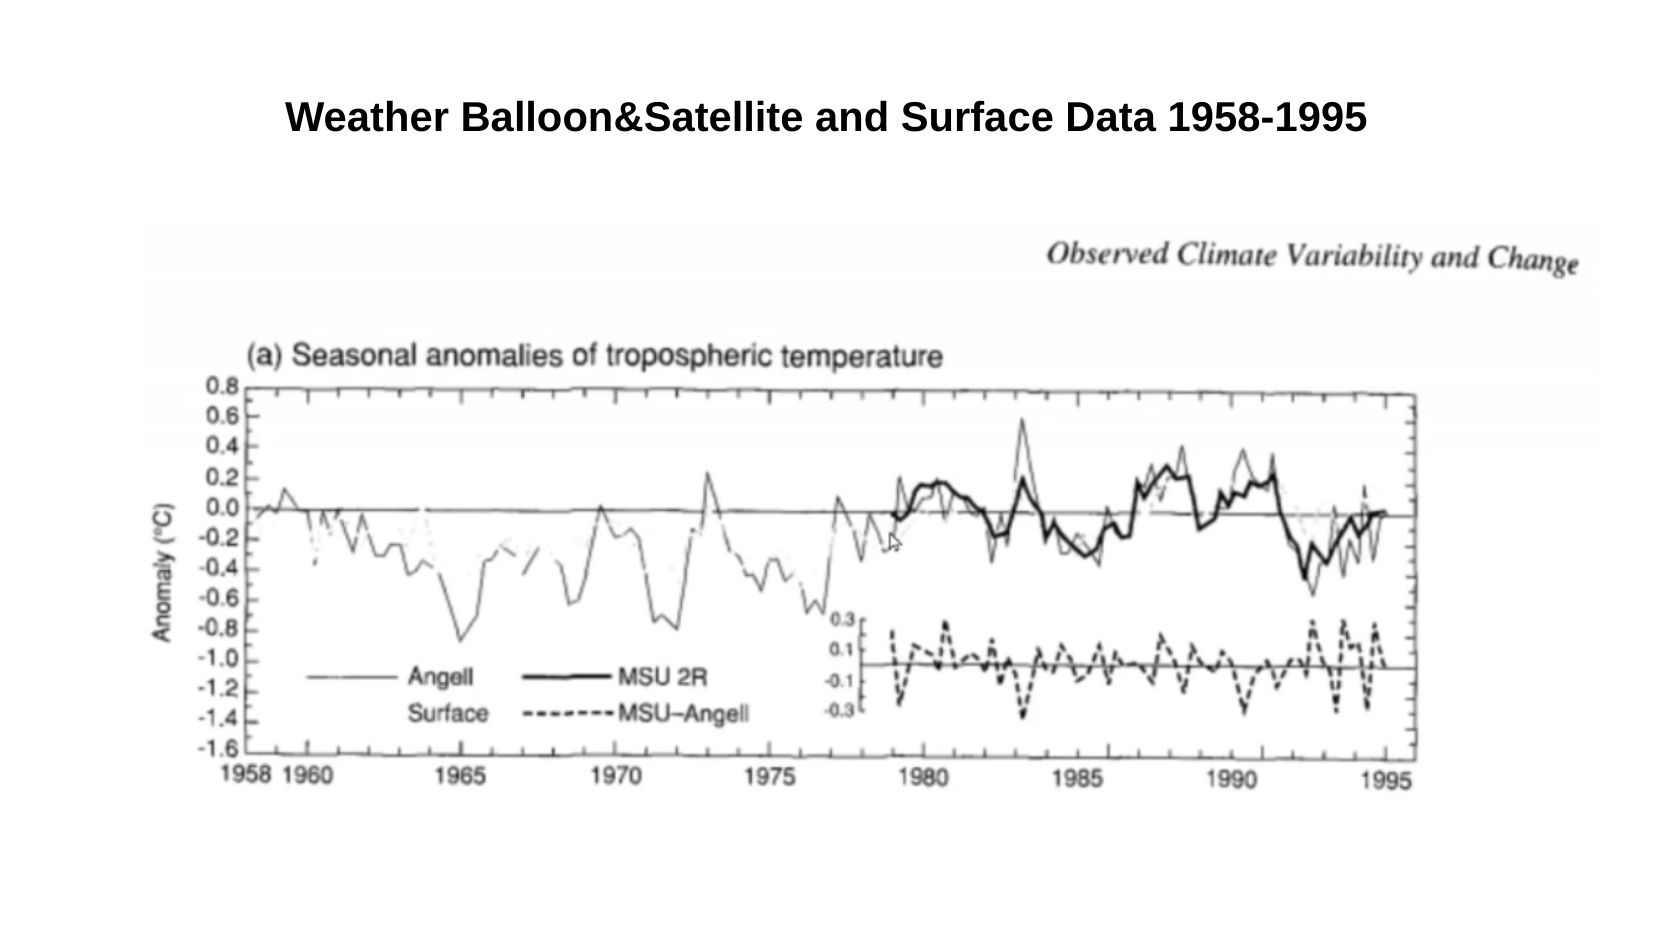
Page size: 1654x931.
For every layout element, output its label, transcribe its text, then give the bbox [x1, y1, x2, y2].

picture [140, 225, 1603, 803]
text_box Weather Balloon&Satellite and Surface Data 1958-1995 [82, 89, 1571, 140]
